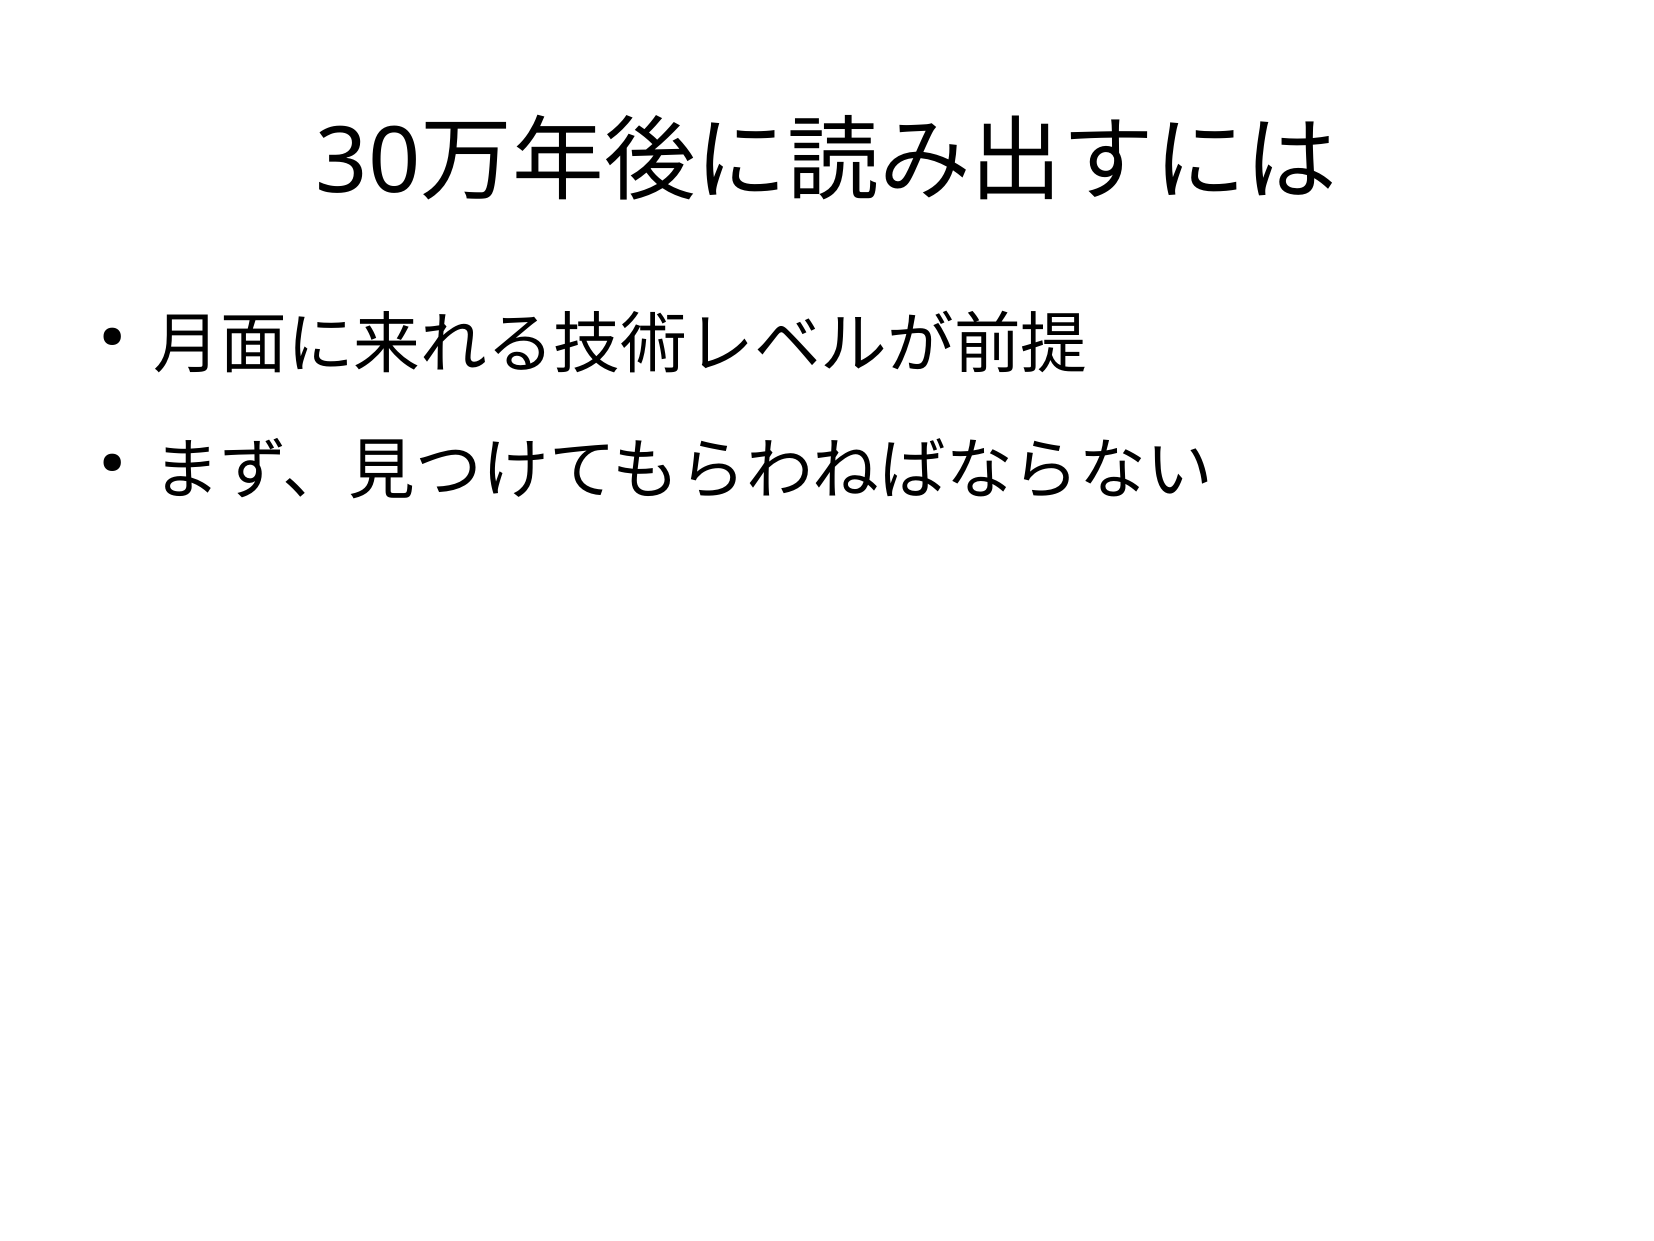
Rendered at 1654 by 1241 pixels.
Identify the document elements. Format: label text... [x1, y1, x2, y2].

title 30万年後に読み出すには [82, 56, 1571, 250]
list 月面に来れる技術レベルが前提 まず、見つけてもらわねばならない [82, 290, 1571, 1109]
